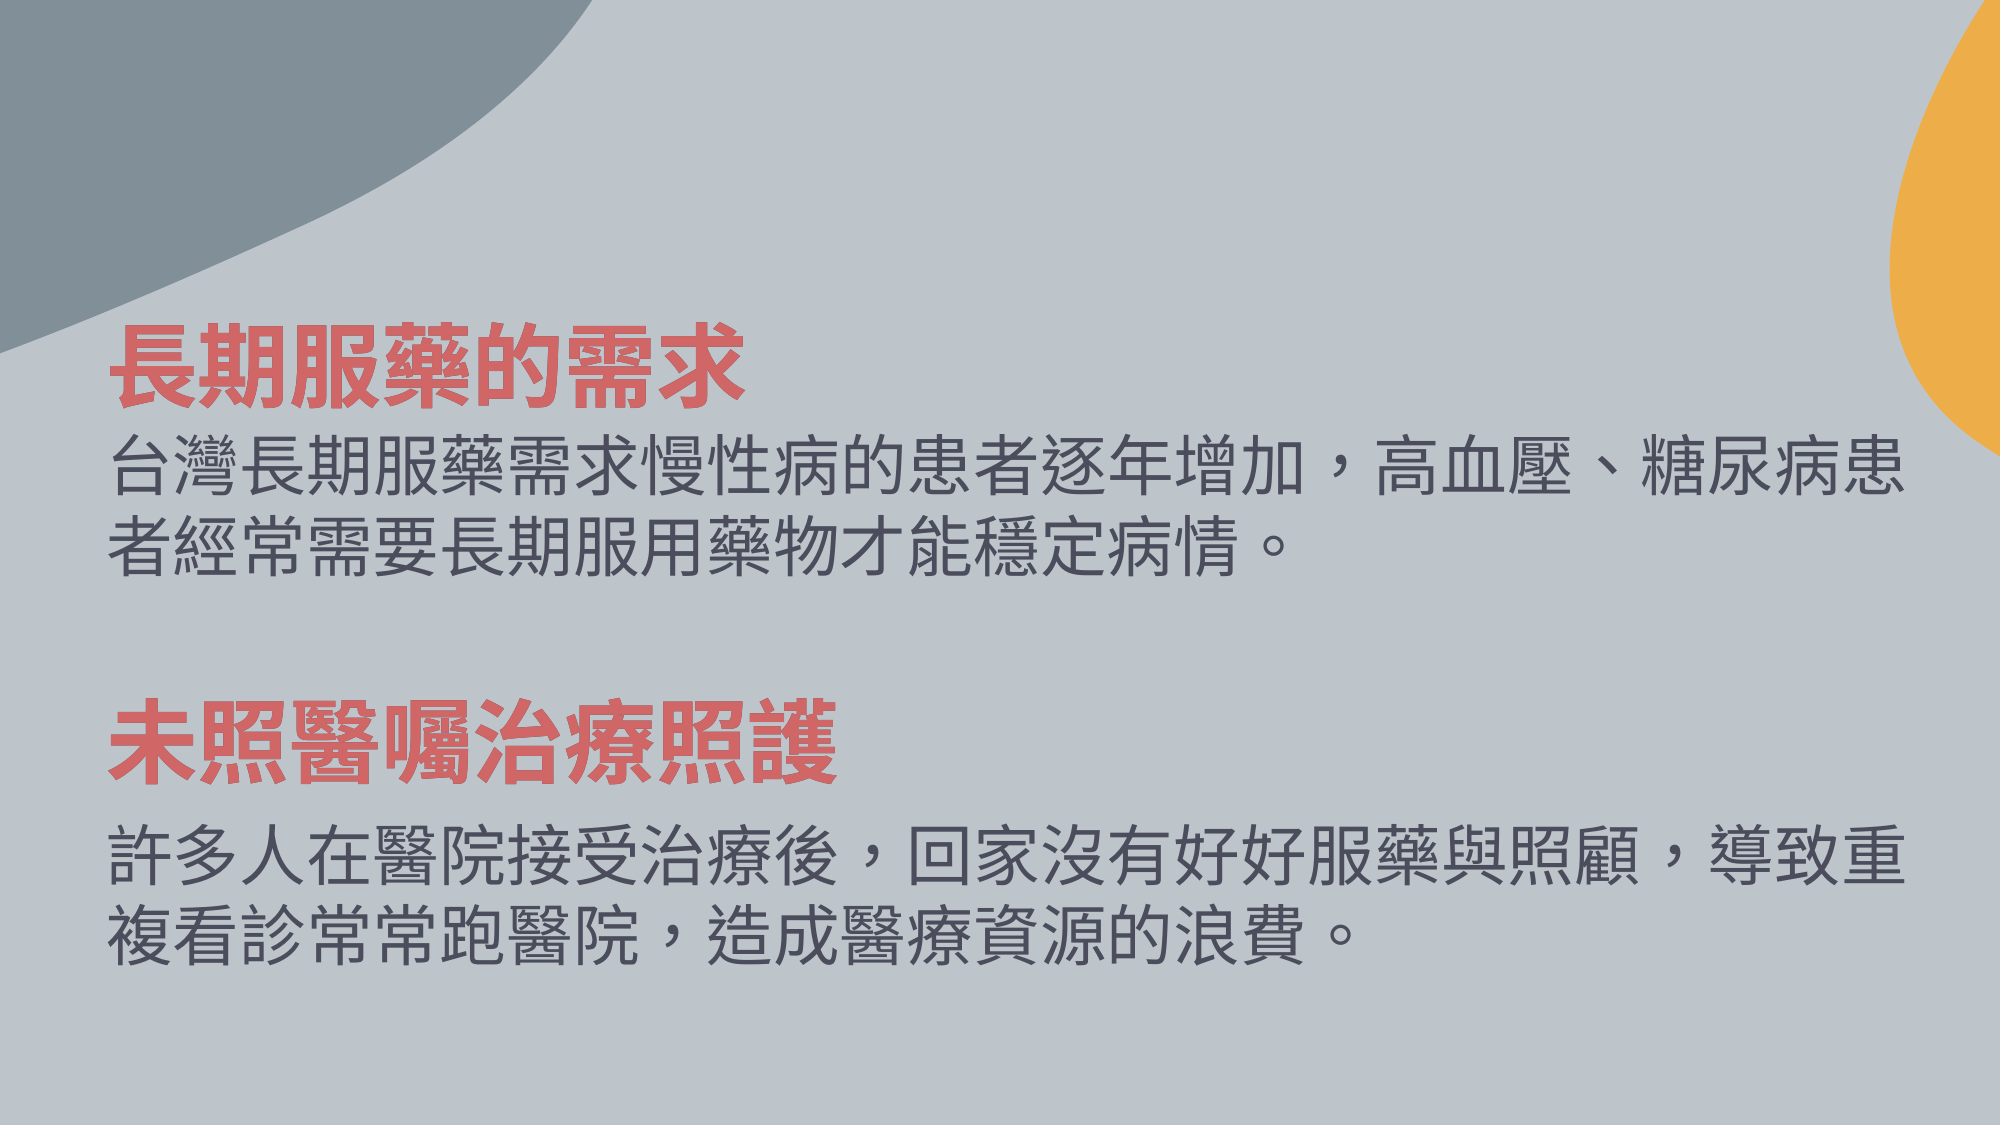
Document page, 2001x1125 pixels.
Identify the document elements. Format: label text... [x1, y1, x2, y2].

picture [0, 0, 860, 378]
picture [1770, 0, 2000, 563]
text_box 長期服藥的需求 [91, 301, 1885, 428]
text_box 未照醫囑治療照護 [91, 677, 1885, 804]
list 台灣長期服藥需求慢性病的患者逐年增加，高血壓、糖尿病患者經常需要長期服用藥物才能穩定病情。 許多人在醫院接受治療後，回家沒有好好服藥與照顧，導致重複看診常常跑醫院，造成醫療資源的浪費。 [91, 416, 1940, 1125]
